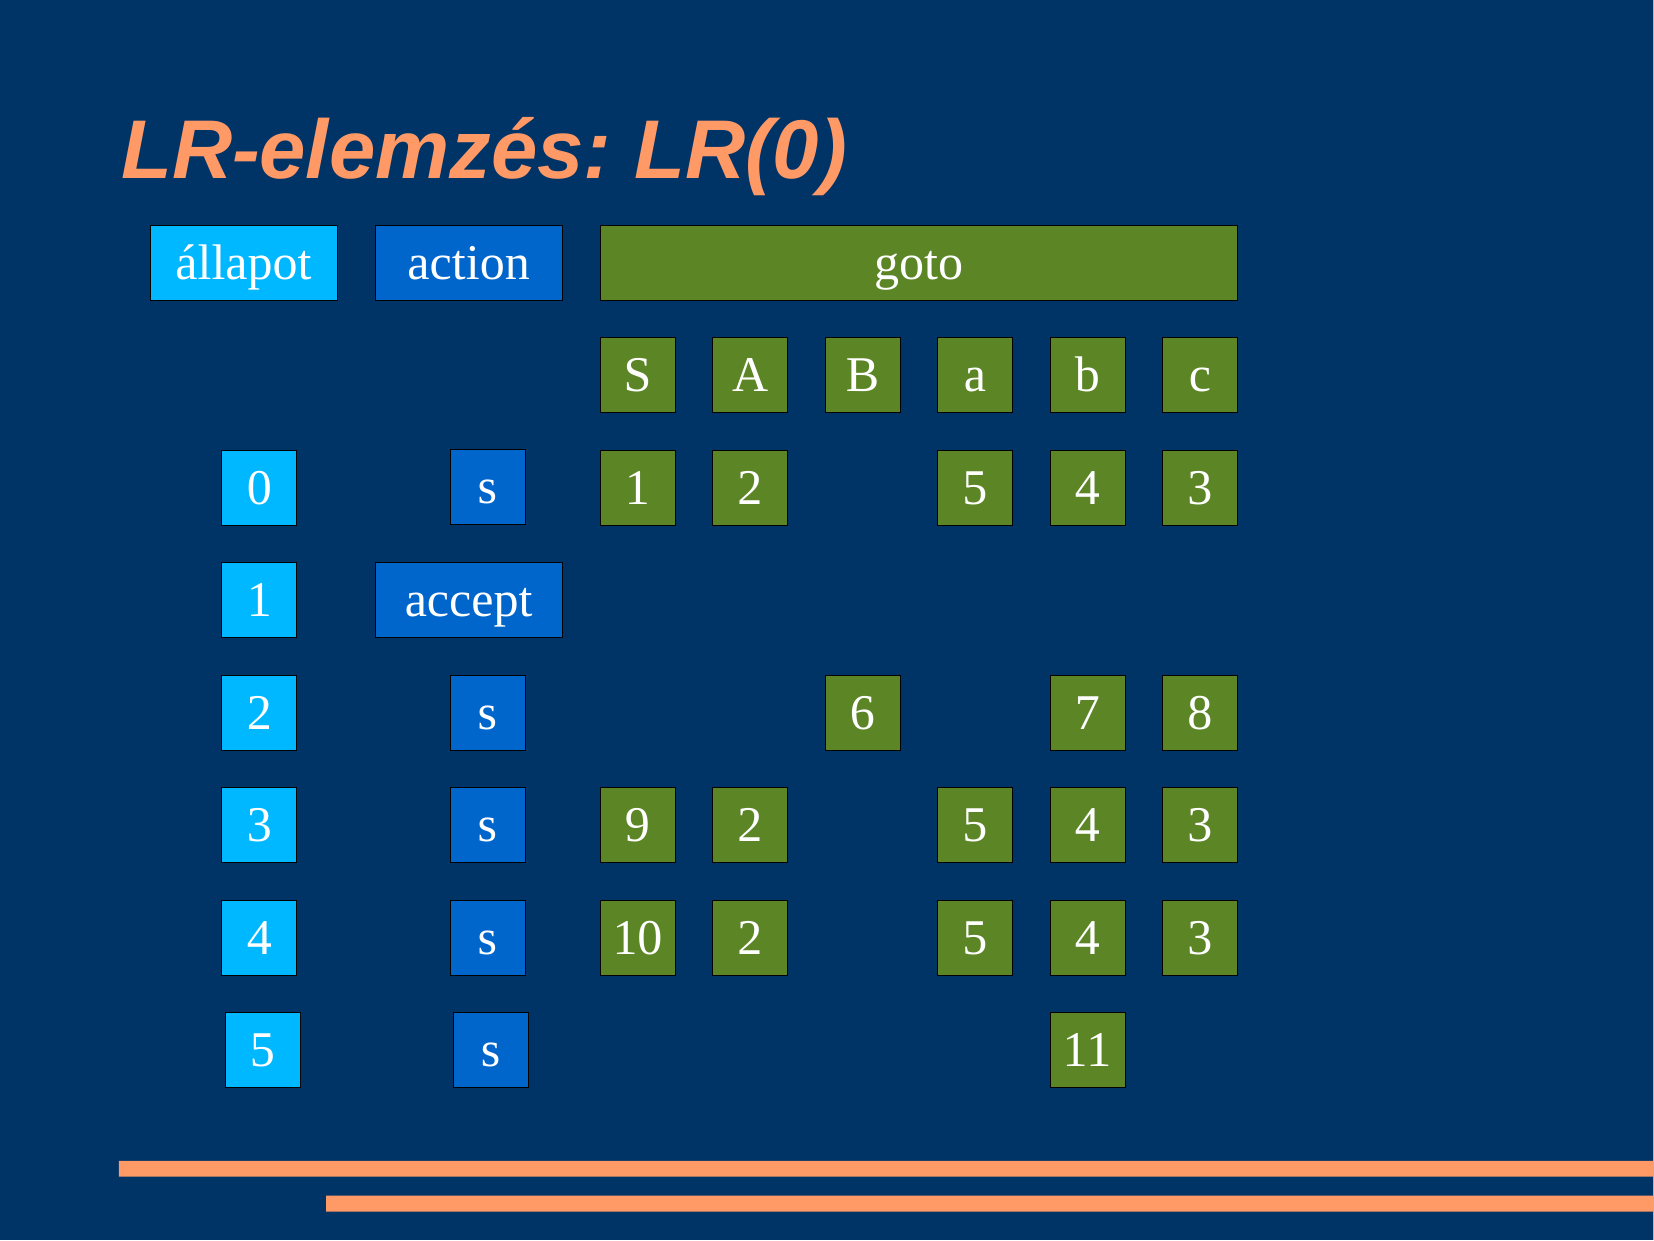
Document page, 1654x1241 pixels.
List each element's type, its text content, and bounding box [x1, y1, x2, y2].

text_box 3 [1162, 900, 1238, 976]
text_box 0 [221, 450, 297, 526]
text_box 9 [600, 787, 676, 863]
text_box action [375, 225, 563, 301]
text_box 2 [712, 900, 788, 976]
text_box s [453, 1012, 529, 1088]
text_box 4 [221, 900, 297, 976]
text_box 4 [1050, 787, 1126, 863]
text_box 3 [1162, 450, 1238, 526]
text_box B [825, 337, 901, 413]
text_box 8 [1162, 675, 1238, 751]
text_box 3 [1162, 787, 1238, 863]
text_box 2 [712, 787, 788, 863]
text_box A [712, 337, 788, 413]
text_box goto [600, 225, 1238, 301]
text_box 10 [600, 900, 676, 976]
text_box s [450, 900, 526, 976]
text_box b [1050, 337, 1126, 413]
text_box s [450, 787, 526, 863]
text_box 3 [221, 787, 297, 863]
text_box 5 [937, 450, 1013, 526]
text_box c [1162, 337, 1238, 413]
text_box 4 [1050, 450, 1126, 526]
text_box s [450, 449, 526, 525]
text_box 5 [225, 1012, 301, 1088]
text_box s [450, 675, 526, 751]
text_box 2 [712, 450, 788, 526]
text_box állapot [150, 225, 338, 301]
text_box 7 [1050, 675, 1126, 751]
title LR-elemzés: LR(0) [121, 46, 1534, 254]
text_box 11 [1050, 1012, 1126, 1088]
text_box 5 [937, 900, 1013, 976]
text_box 6 [825, 675, 901, 751]
text_box S [600, 337, 676, 413]
text_box accept [375, 562, 563, 638]
text_box 1 [221, 562, 297, 638]
text_box 1 [600, 450, 676, 526]
text_box 2 [221, 675, 297, 751]
text_box 4 [1050, 900, 1126, 976]
text_box 5 [937, 787, 1013, 863]
text_box a [937, 337, 1013, 413]
